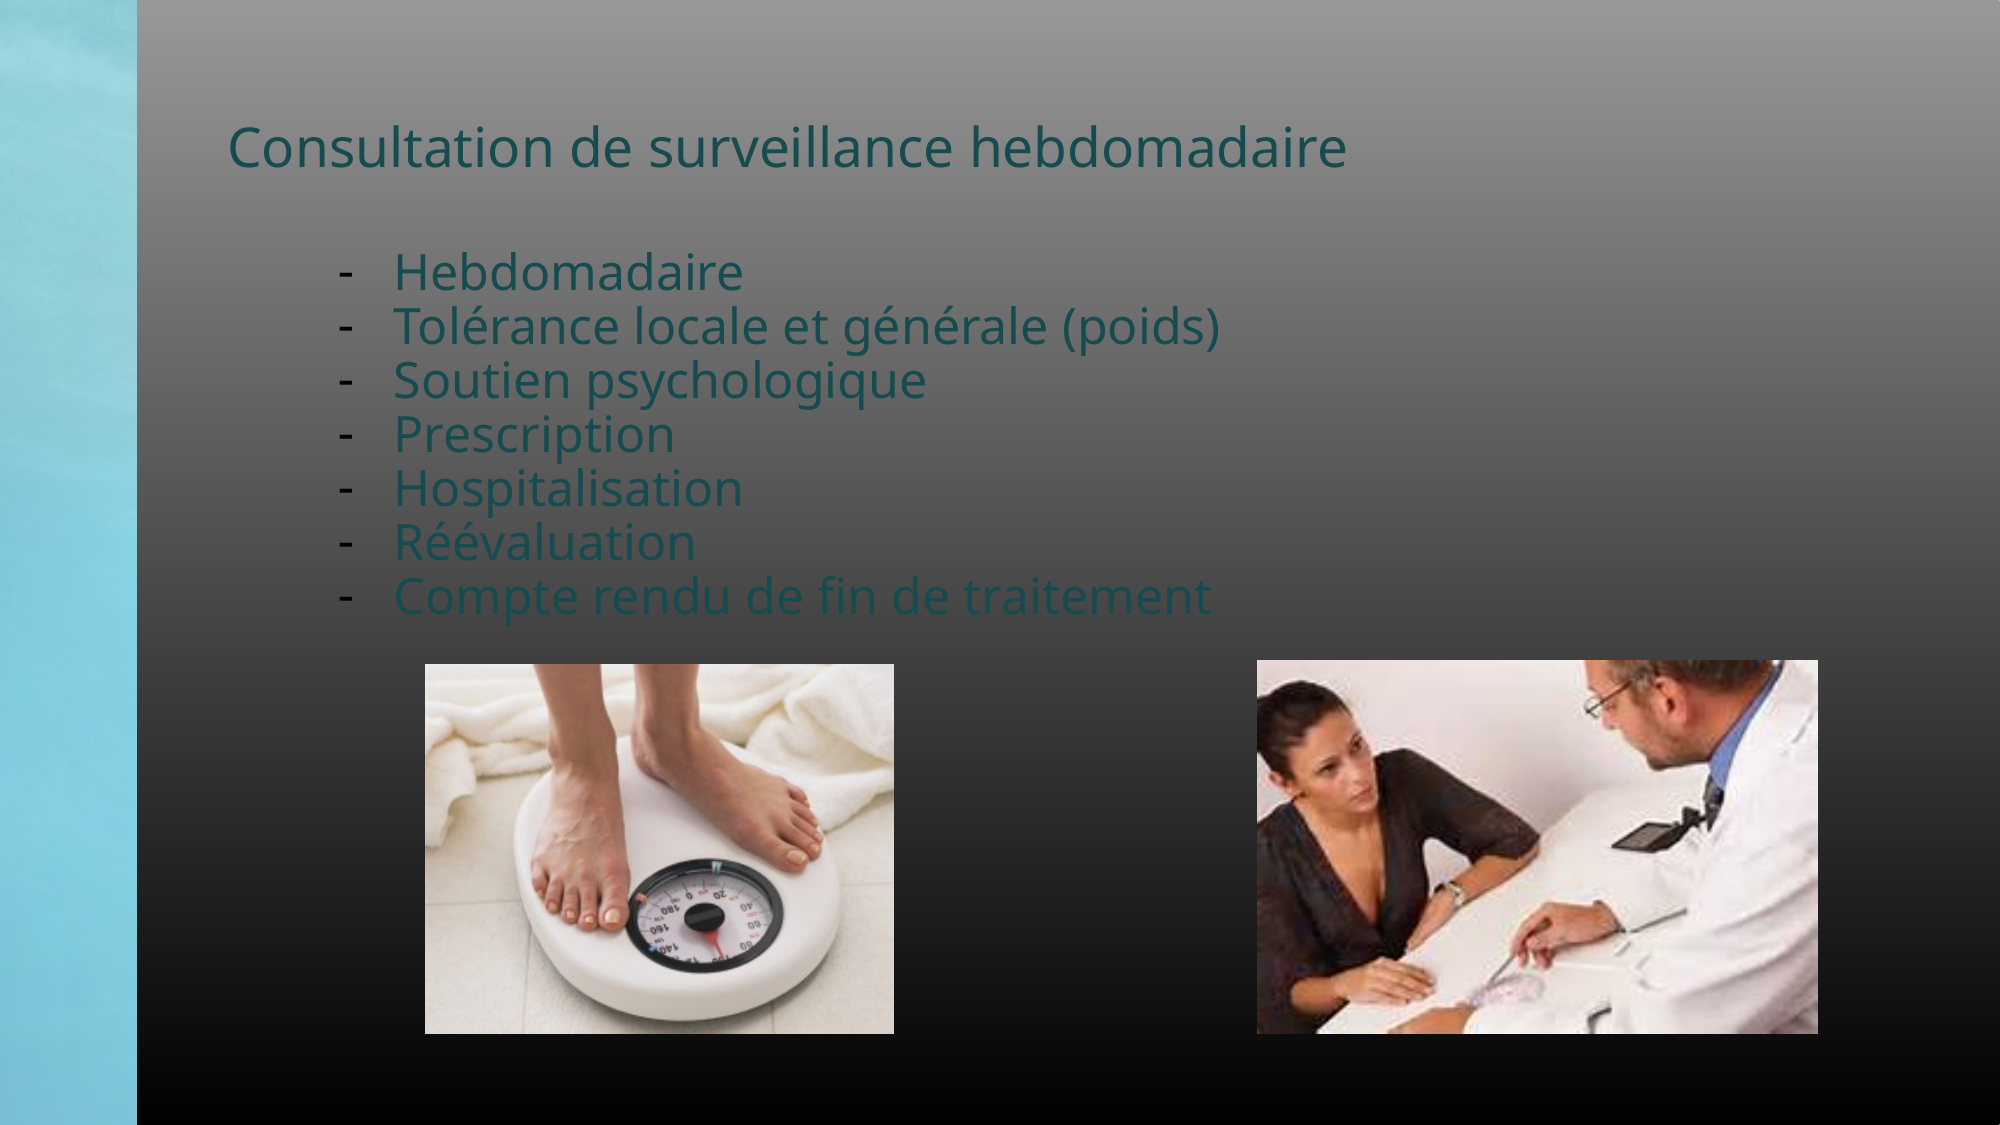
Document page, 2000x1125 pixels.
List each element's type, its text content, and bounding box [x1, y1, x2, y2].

picture [1257, 660, 1818, 1034]
list Hebdomadaire Tolérance locale et générale (poids) Soutien psychologique Prescription Hospitalisation Réévaluation Compte rendu de fin de traitement [322, 199, 1396, 728]
title Consultation de surveillance hebdomadaire [212, 62, 1441, 188]
picture [425, 664, 894, 1034]
